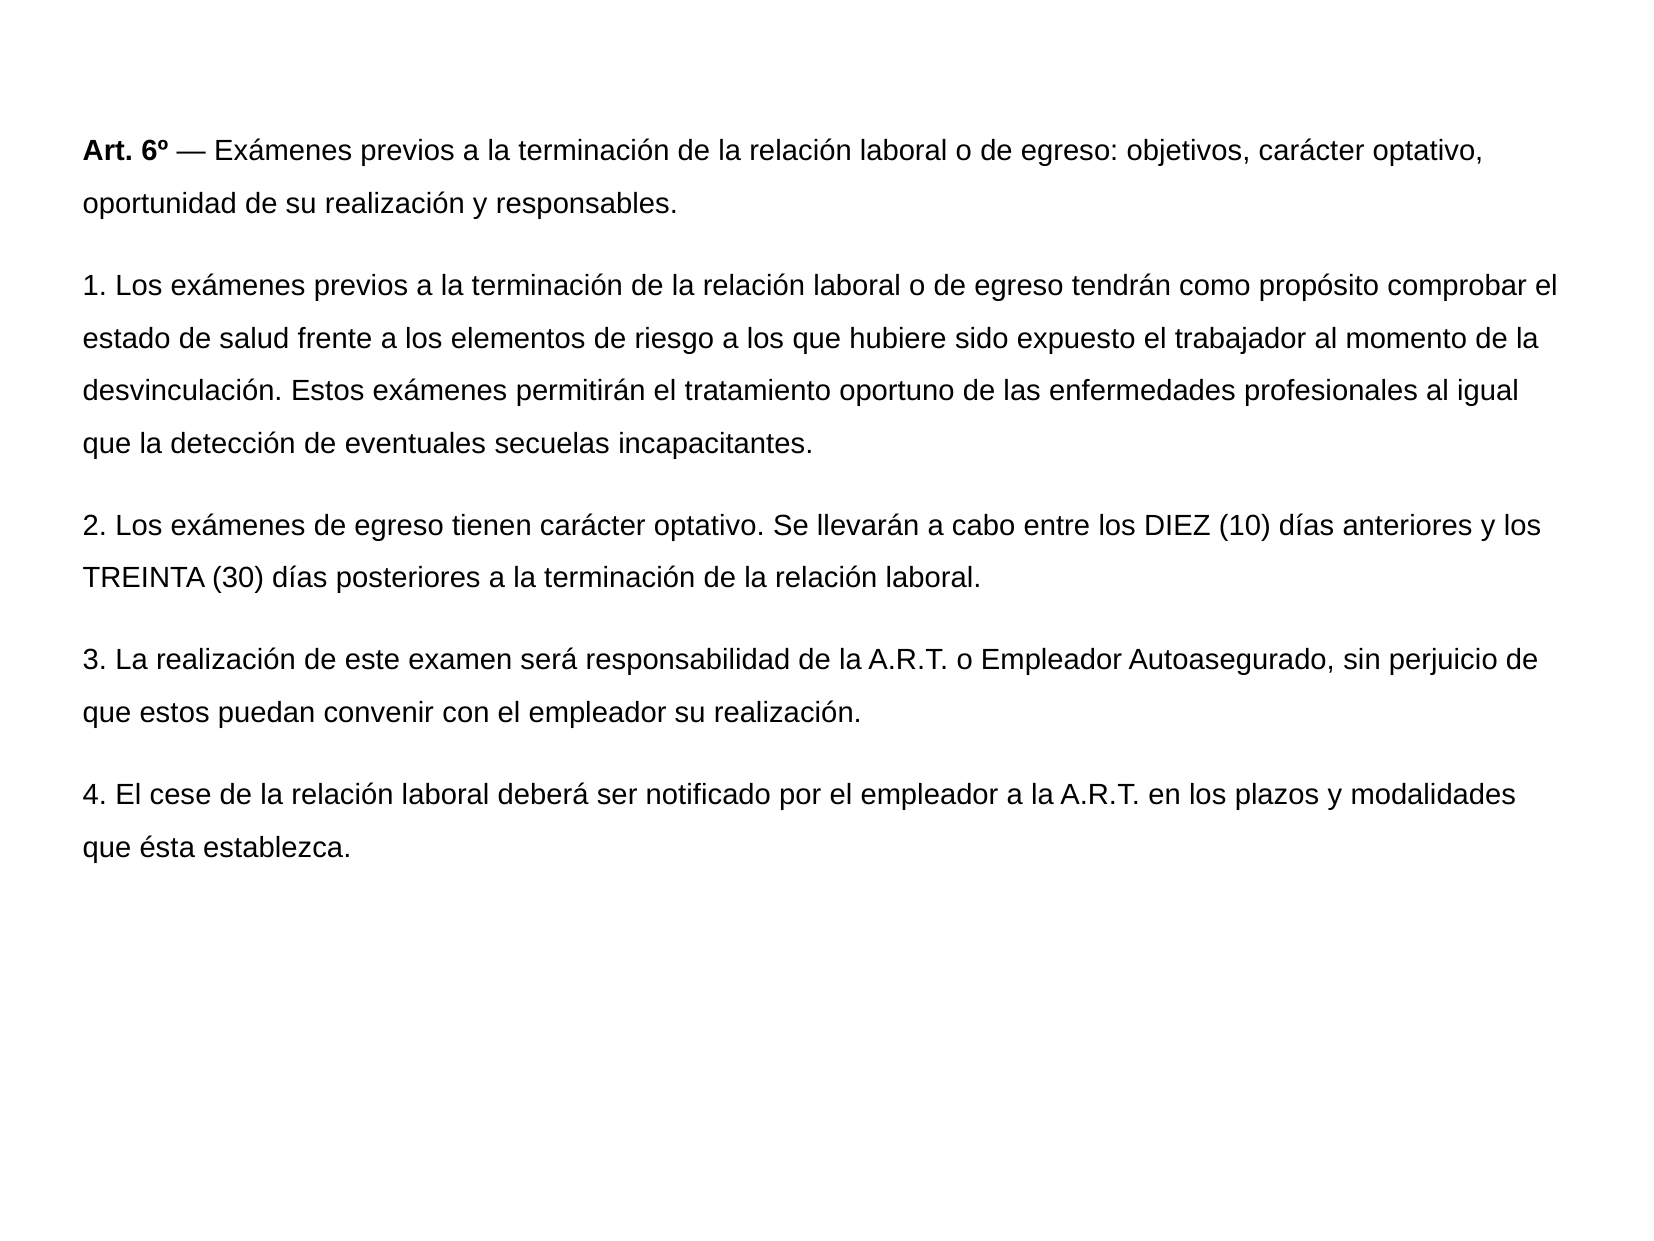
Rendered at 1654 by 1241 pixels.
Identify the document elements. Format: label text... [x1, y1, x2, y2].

list Art. 6º — Exámenes previos a la terminación de la relación laboral o de egreso: objetivos, carácter optativo, oportunidad de su realización y responsables. 1. Los exámenes previos a la terminación de la relación laboral o de egreso tendrán como propósito comprobar el estado de salud frente a los elementos de riesgo a los que hubiere sido expuesto el trabajador al momento de la desvinculación. Estos exámenes permitirán el tratamiento oportuno de las enfermedades profesionales al igual que la detección de eventuales secuelas incapacitantes. 2. Los exámenes de egreso tienen carácter optativo. Se llevarán a cabo entre los DIEZ (10) días anteriores y los TREINTA (30) días posteriores a la terminación de la relación laboral. 3. La realización de este examen será responsabilidad de la A.R.T. o Empleador Autoasegurado, sin perjuicio de que estos puedan convenir con el empleador su realización. 4. El cese de la relación laboral deberá ser notificado por el empleador a la A.R.T. en los plazos y modalidades que ésta establezca. [82, 49, 1571, 1109]
